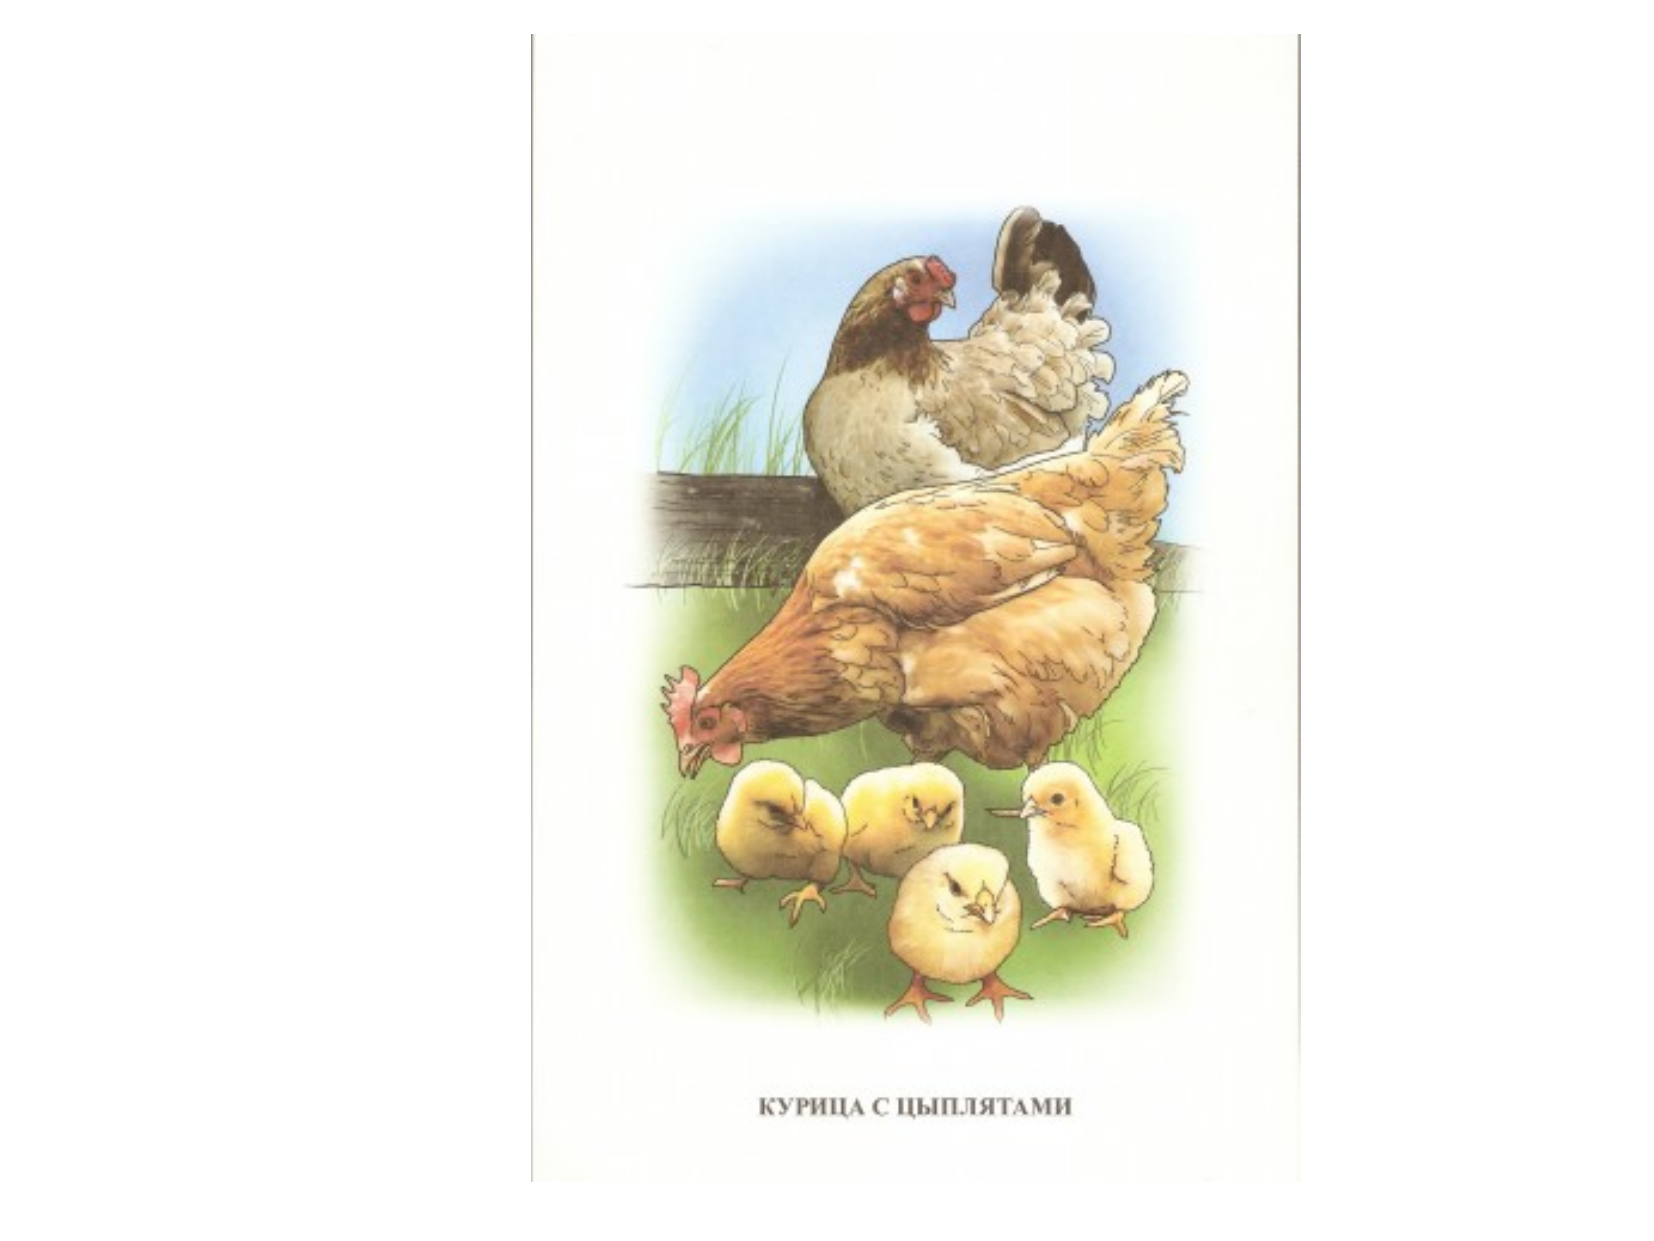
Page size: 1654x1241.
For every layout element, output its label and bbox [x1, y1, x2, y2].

picture [531, 34, 1301, 1182]
